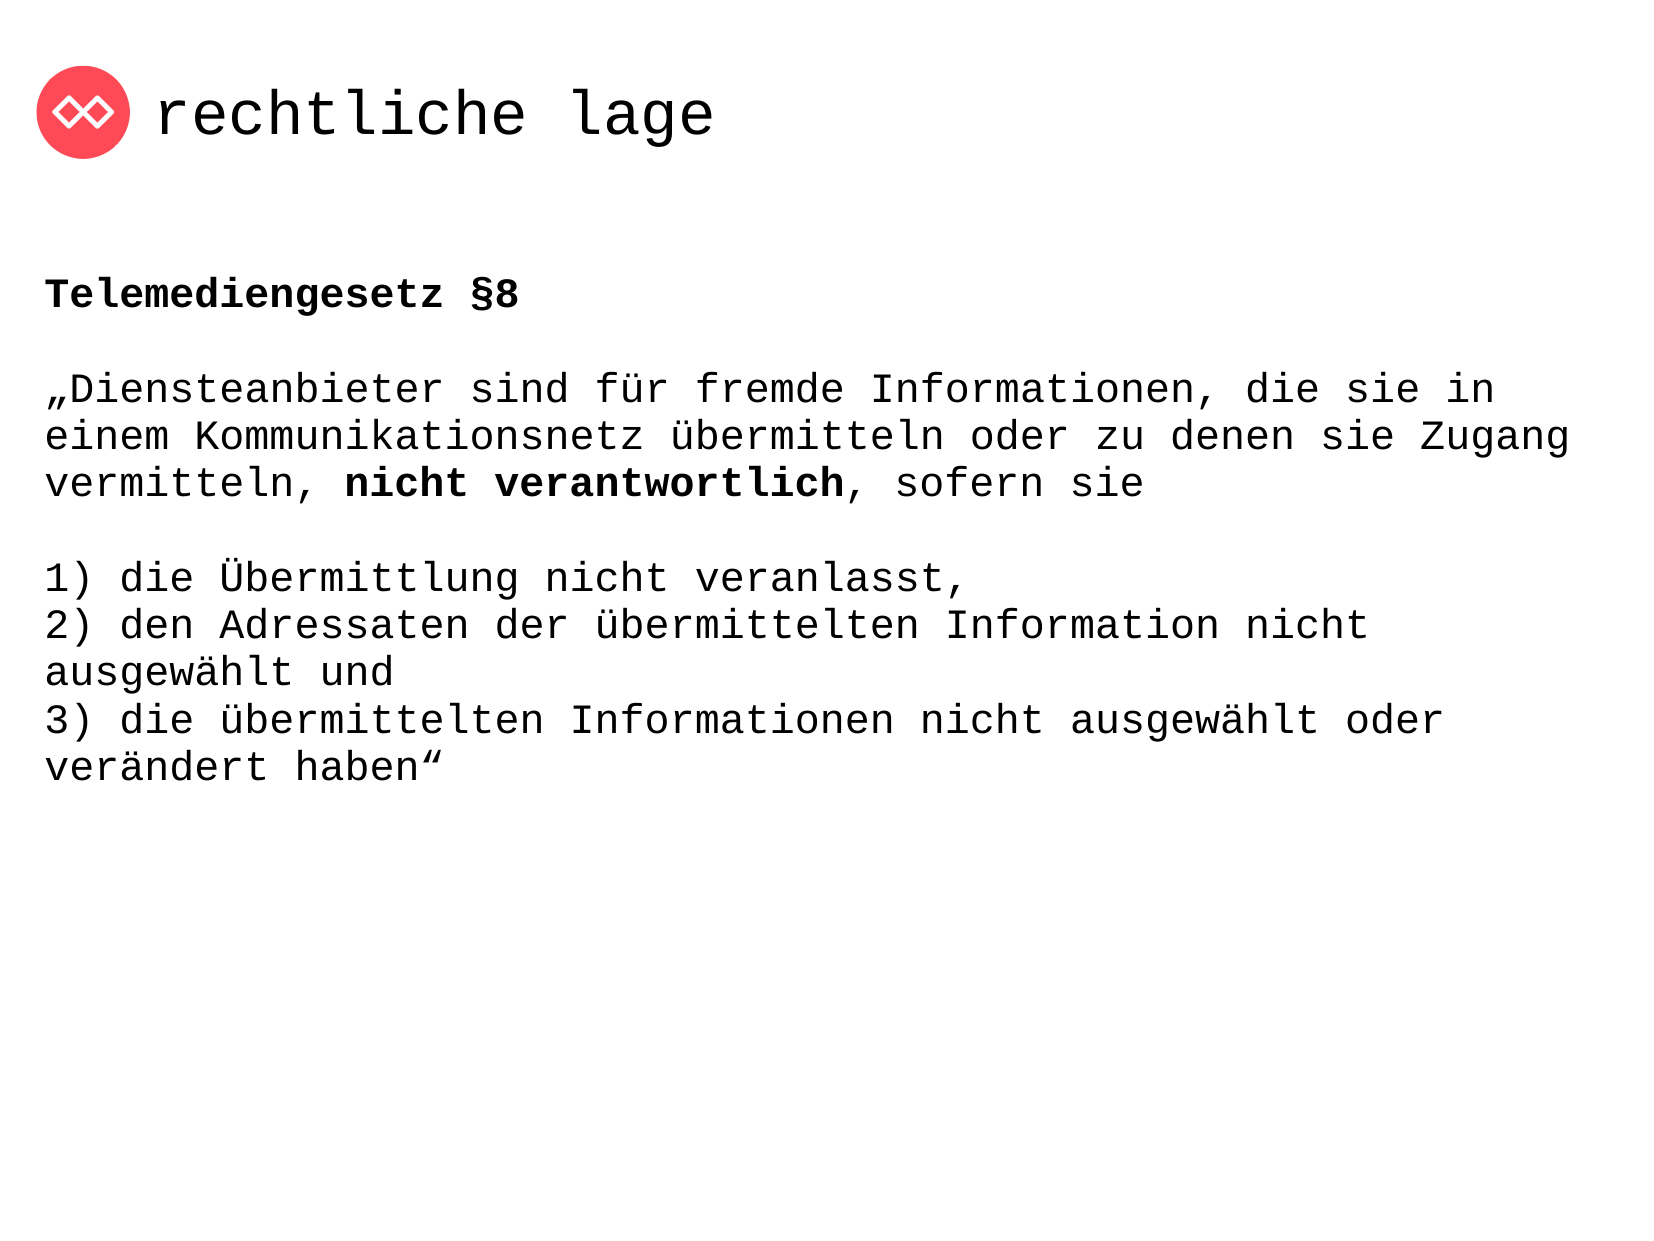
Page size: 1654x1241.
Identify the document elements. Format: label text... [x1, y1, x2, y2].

picture [17, 46, 149, 178]
title rechtliche lage [153, 13, 1642, 222]
text_box Telemediengesetz §8 „Diensteanbieter sind für fremde Informationen, die sie in einem Kommunikationsnetz übermitteln oder zu denen sie Zugang vermitteln, nicht verantwortlich, sofern sie 1) die Übermittlung nicht veranlasst, 2) den Adressaten der übermittelten Information nicht ausgewählt und 3) die übermittelten Informationen nicht ausgewählt oder verändert haben“ [29, 265, 1654, 1110]
